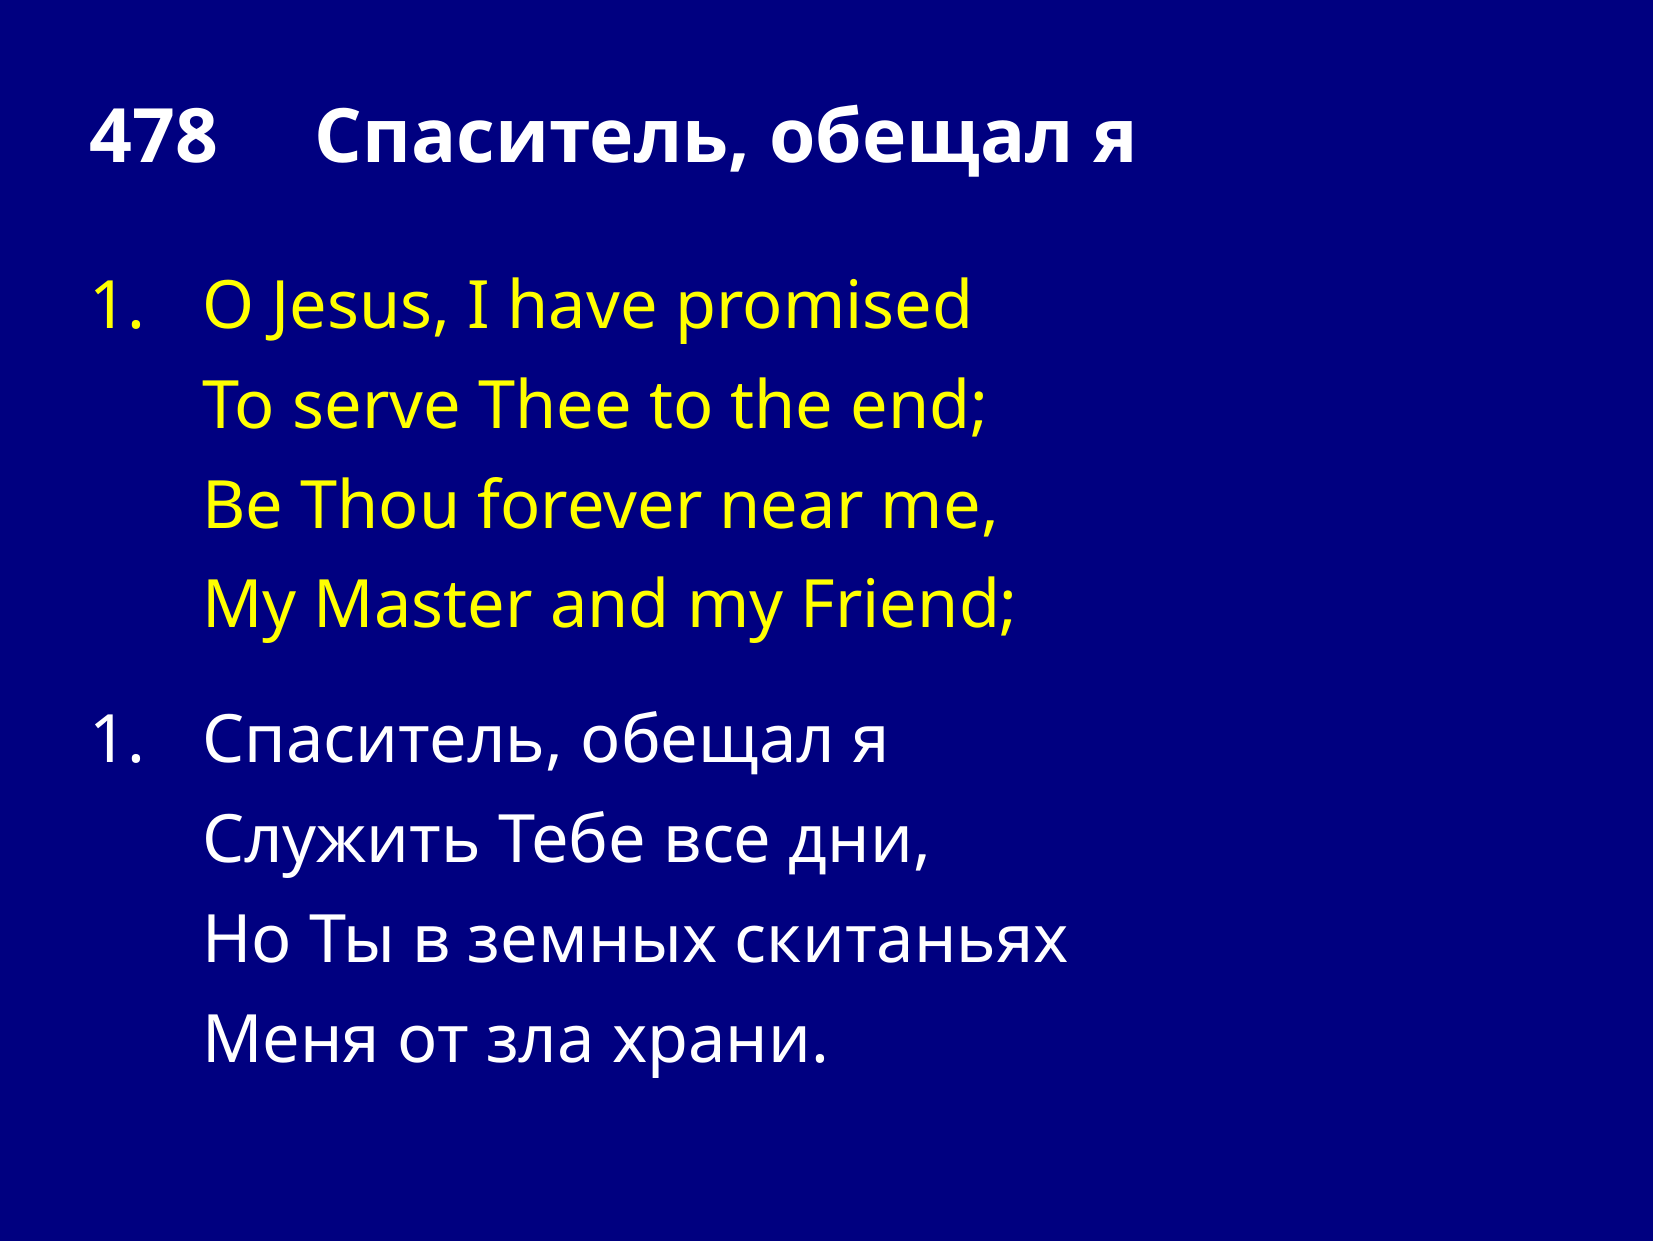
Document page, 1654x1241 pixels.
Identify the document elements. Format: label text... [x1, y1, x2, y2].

text_box 1. Спаситель, обещал я Служить Тебе все дни, Но Ты в земных скитаньях Меня от зла храни. [75, 675, 1576, 1163]
text_box 1. O Jesus, I have promised To serve Thee to the end; Be Thou forever near me, My Master and my Friend; [75, 188, 1576, 638]
text_box 478 Спаситель, обещал я [75, 75, 1576, 188]
